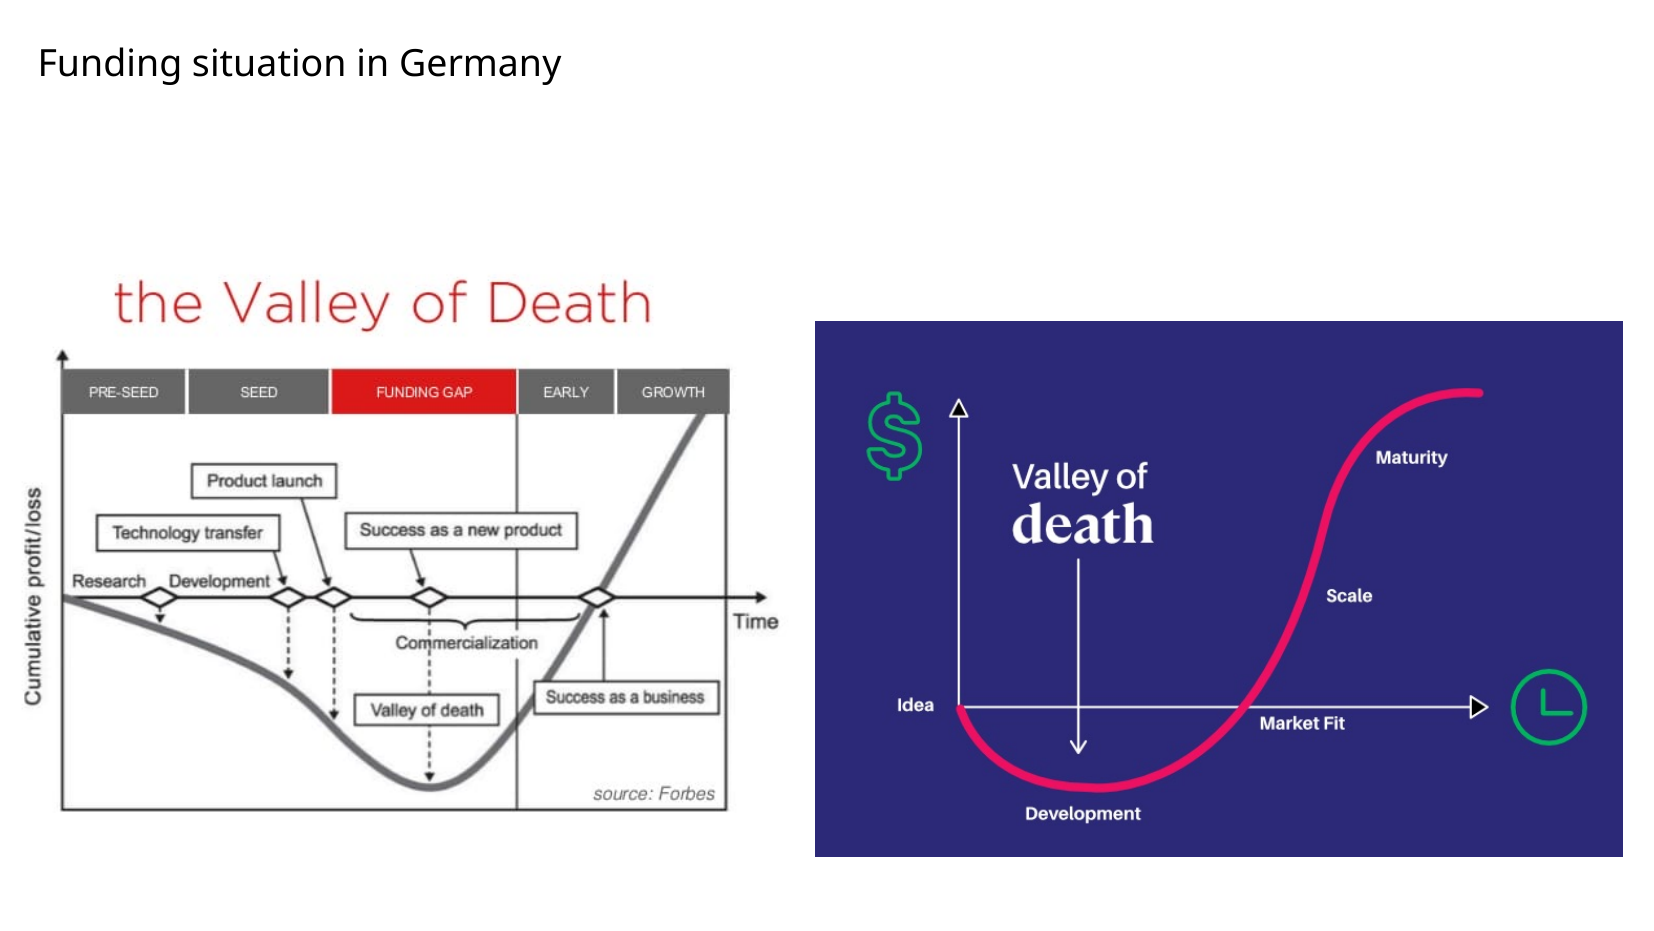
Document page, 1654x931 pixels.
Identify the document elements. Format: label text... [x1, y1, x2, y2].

text_box Funding situation in Germany [22, 29, 886, 237]
picture [0, 233, 796, 854]
picture [815, 321, 1623, 857]
